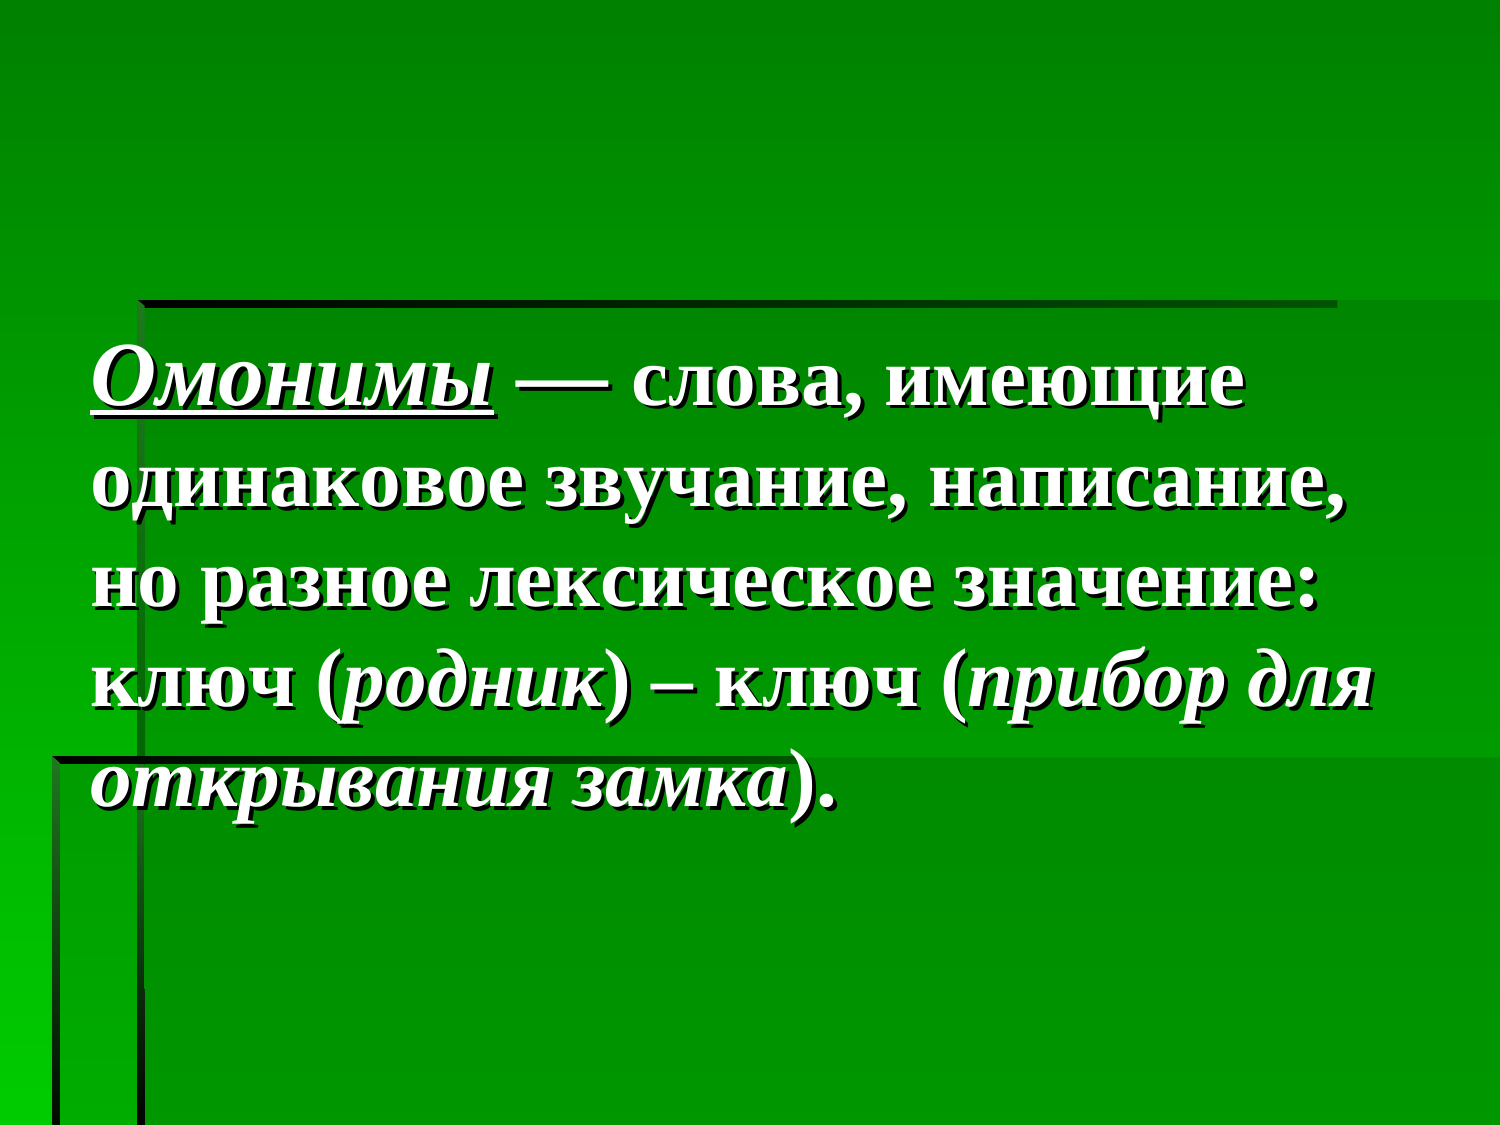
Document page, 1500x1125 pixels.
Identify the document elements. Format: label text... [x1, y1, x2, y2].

title Омонимы — слова, имеющие одинаковое звучание, написание, но разное лексическое значение: ключ (родник) – ключ (прибор для открывания замка). [75, 278, 1436, 858]
